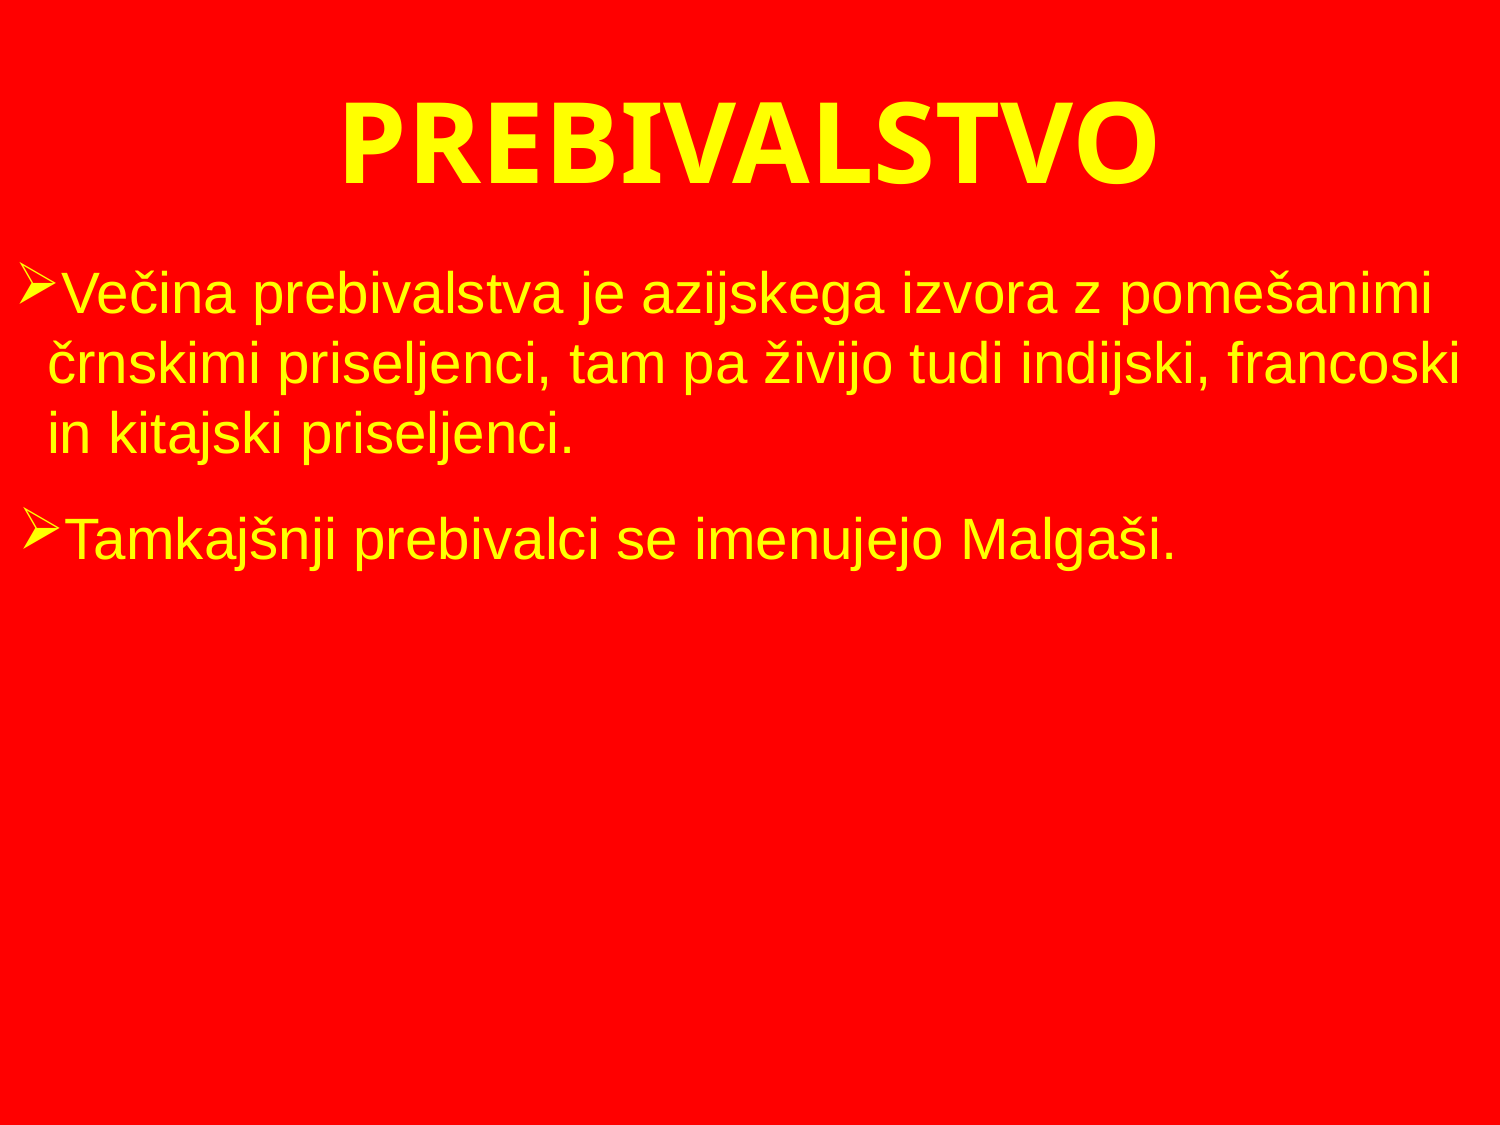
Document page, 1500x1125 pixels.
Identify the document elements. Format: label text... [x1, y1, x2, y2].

text_box Večina prebivalstva je azijskega izvora z pomešanimi črnskimi priseljenci, tam pa živijo tudi indijski, francoski in kitajski priseljenci. [0, 248, 1479, 473]
text_box Tamkajšnji prebivalci se imenujejo Malgaši. [3, 493, 1194, 579]
title PREBIVALSTVO [75, 45, 1425, 233]
